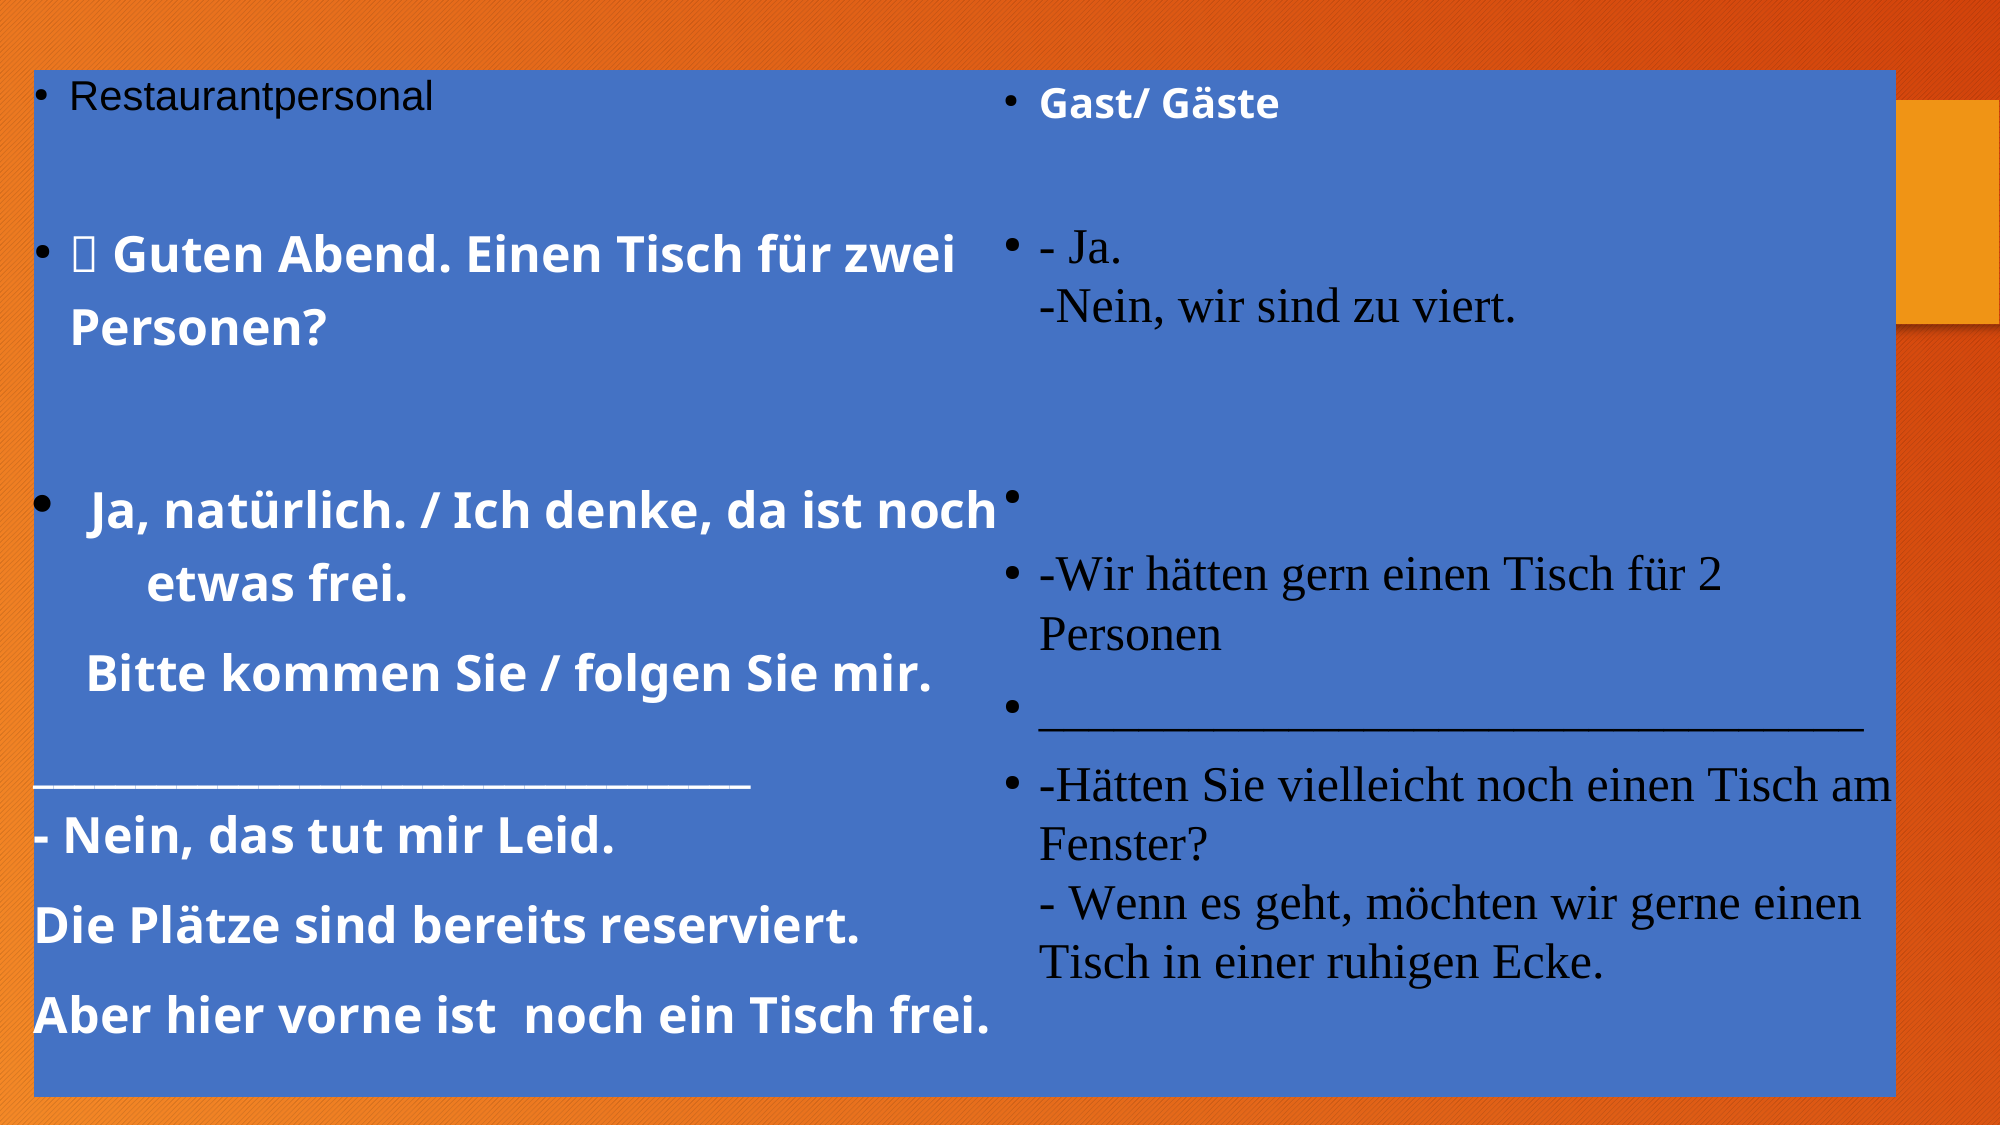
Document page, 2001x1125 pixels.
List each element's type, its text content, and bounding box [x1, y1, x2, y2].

table_cell [34, 146, 1004, 215]
table_cell [1004, 146, 1896, 215]
table_cell -Wir hätten gern einen Tisch für 2 Personen _________________________________ -Hätten Sie vielleicht noch einen Tisch am Fenster? - Wenn es geht, möchten wir gerne einen Tisch in einer ruhigen Ecke. [1004, 470, 1896, 1097]
table_cell  Guten Abend. Einen Tisch für zwei Personen? [34, 215, 1004, 470]
table_header Restaurantpersonal [34, 70, 1004, 146]
table_cell - Ja. -Nein, wir sind zu viert. [1004, 215, 1896, 470]
table_cell Ja, natürlich. / Ich denke, da ist noch etwas frei. Bitte kommen Sie / folgen Sie mir. ___________________________________ - Nein, das tut mir Leid. Die Plätze sind bereits reserviert. Aber hier vorne ist noch ein Tisch frei. [34, 470, 1004, 1097]
table_header Gast/ Gäste [1004, 70, 1896, 146]
